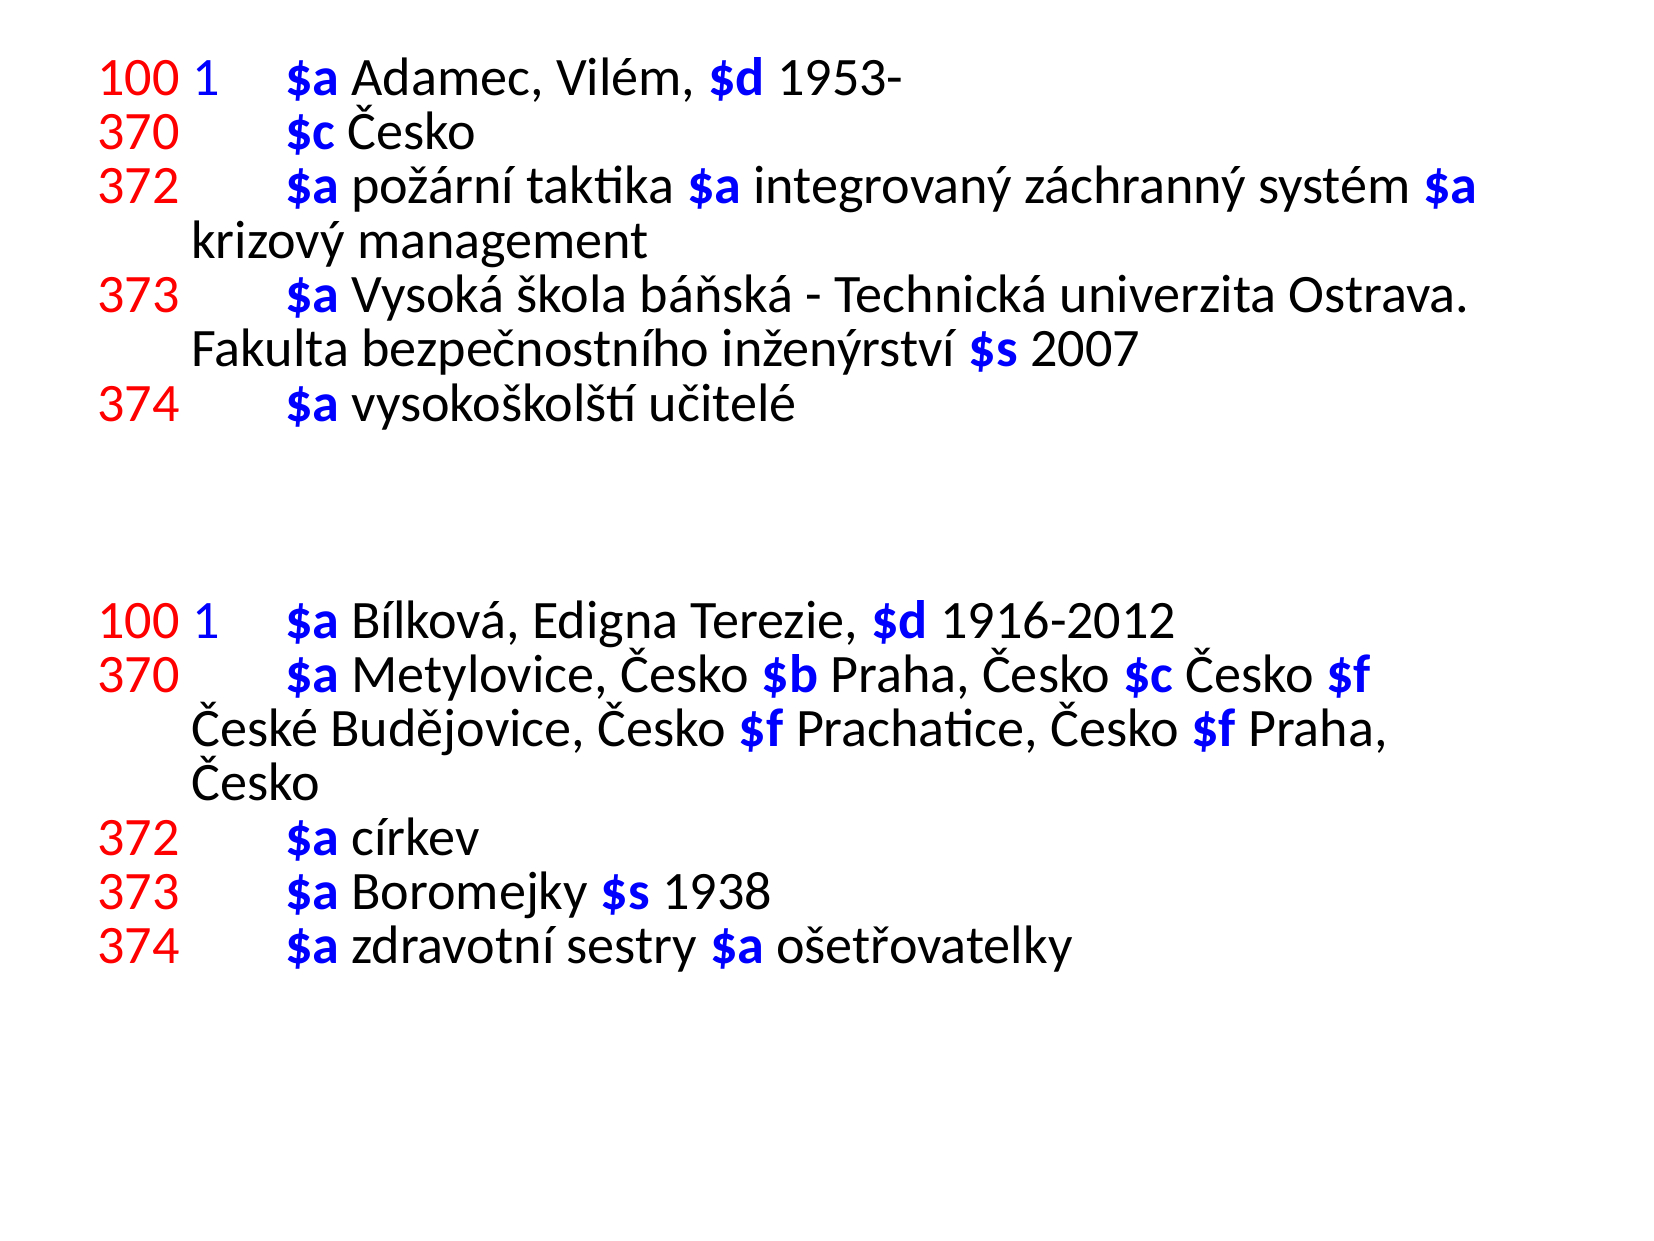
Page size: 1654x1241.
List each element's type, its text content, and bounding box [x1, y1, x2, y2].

text_box 100 1 $a Adamec, Vilém, $d 1953- 370 $c Česko 372 $a požární taktika $a integrovaný záchranný systém $a krizový management 373 $a Vysoká škola báňská - Technická univerzita Ostrava. Fakulta bezpečnostního inženýrství $s 2007 374 $a vysokoškolští učitelé 100 1 $a Bílková, Edigna Terezie, $d 1916-2012 370 $a Metylovice, Česko $b Praha, Česko $c Česko $f České Budějovice, Česko $f Prachatice, Česko $f Praha, Česko 372 $a církev 373 $a Boromejky $s 1938 374 $a zdravotní sestry $a ošetřovatelky [82, 47, 1501, 1241]
